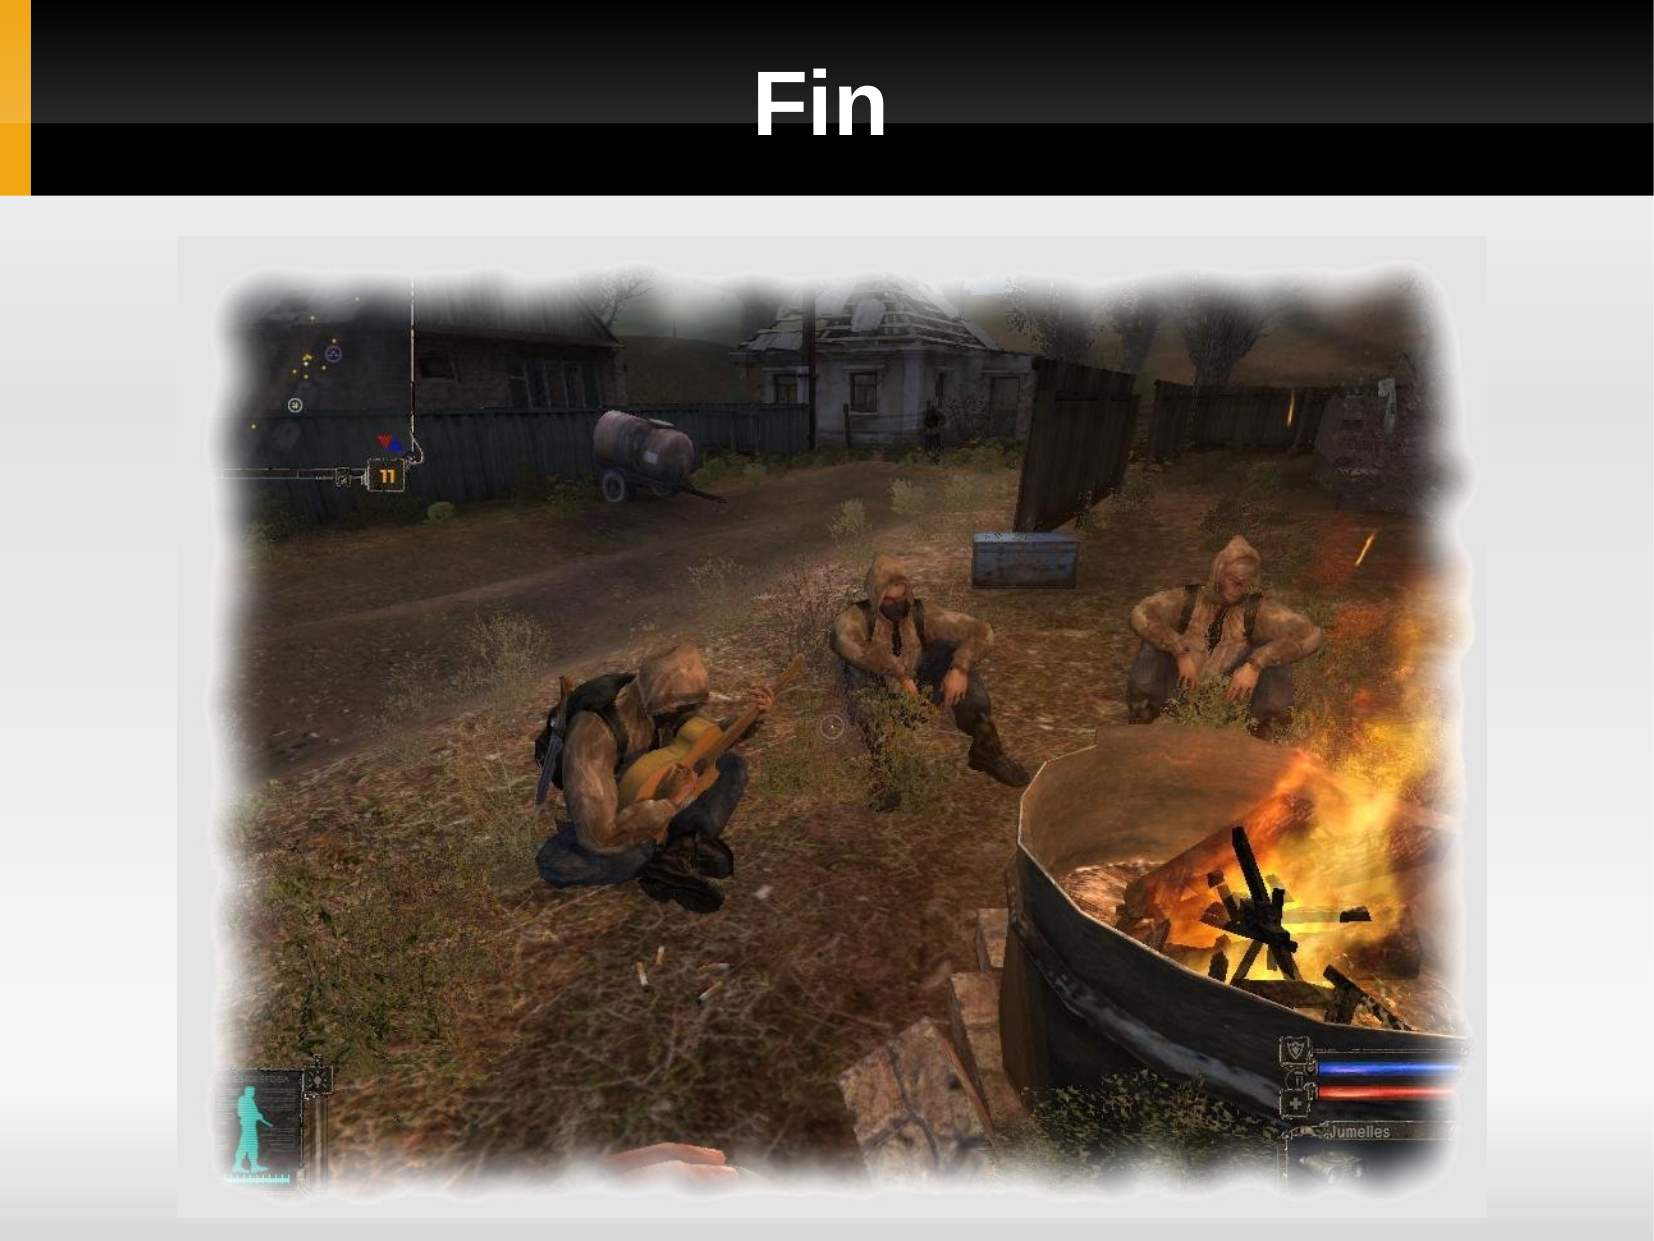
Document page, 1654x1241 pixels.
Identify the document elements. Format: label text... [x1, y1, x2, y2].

title Fin [76, 7, 1565, 200]
picture [0, 0, 1654, 1241]
